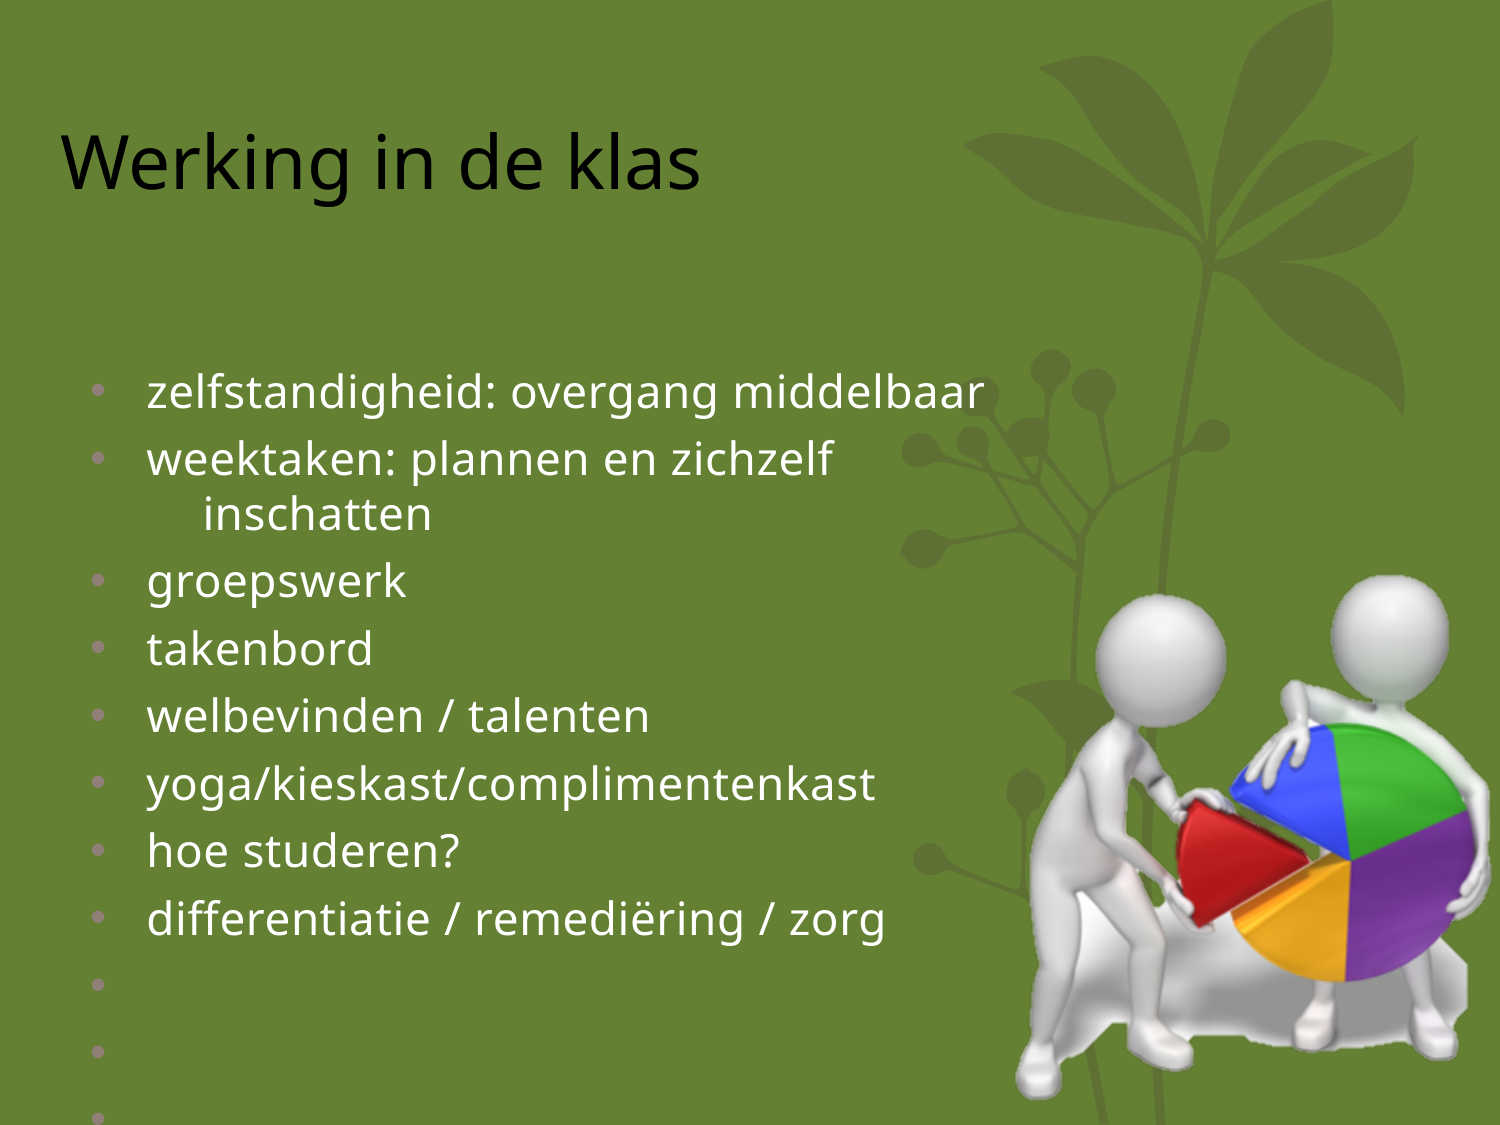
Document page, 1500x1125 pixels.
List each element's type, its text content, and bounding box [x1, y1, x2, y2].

title Werking in de klas [45, 37, 1455, 213]
list zelfstandigheid: overgang middelbaar weektaken: plannen en zichzelf inschatten groepswerk takenbord welbevinden / talenten yoga/kieskast/complimentenkast hoe studeren? differentiatie / remediëring / zorg [75, 354, 1075, 1000]
picture [916, 499, 1500, 1125]
